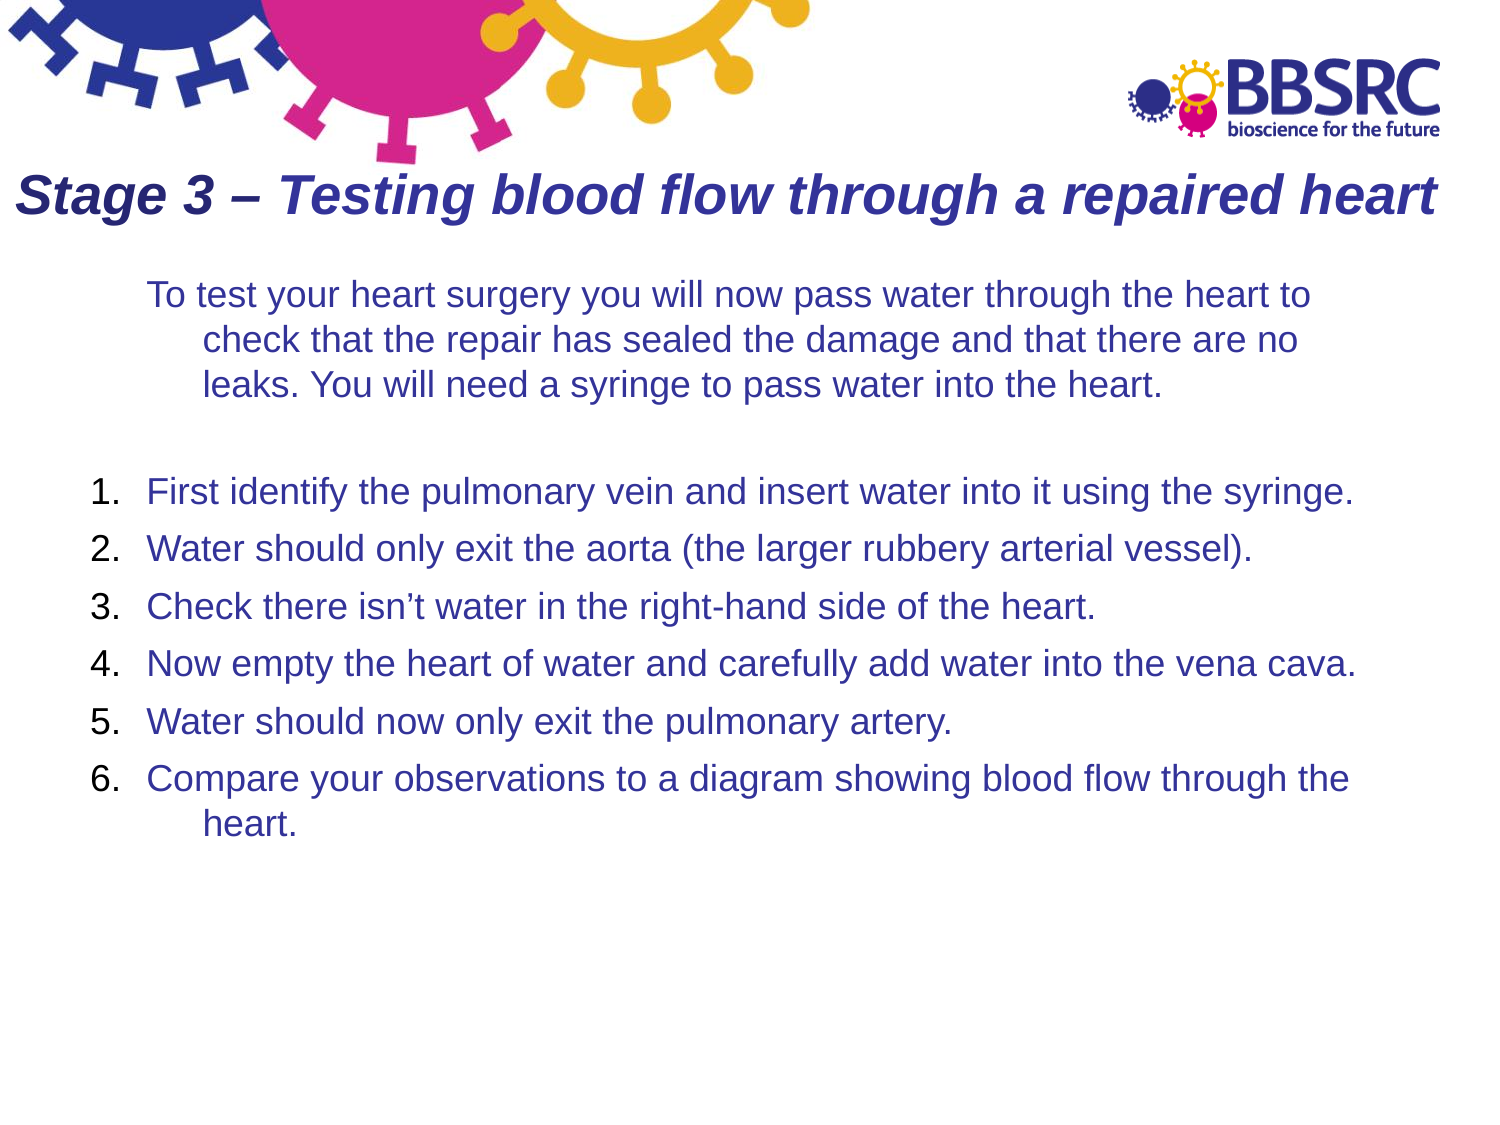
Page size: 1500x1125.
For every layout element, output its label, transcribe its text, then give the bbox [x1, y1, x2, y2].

list To test your heart surgery you will now pass water through the heart to check that the repair has sealed the damage and that there are no leaks. You will need a syringe to pass water into the heart. First identify the pulmonary vein and insert water into it using the syringe. Water should only exit the aorta (the larger rubbery arterial vessel). Check there isn’t water in the right-hand side of the heart. Now empty the heart of water and carefully add water into the vena cava. Water should now only exit the pulmonary artery. Compare your observations to a diagram showing blood flow through the heart. [75, 262, 1412, 1095]
title Stage 3 – Testing blood flow through a repaired heart [0, 150, 1500, 244]
